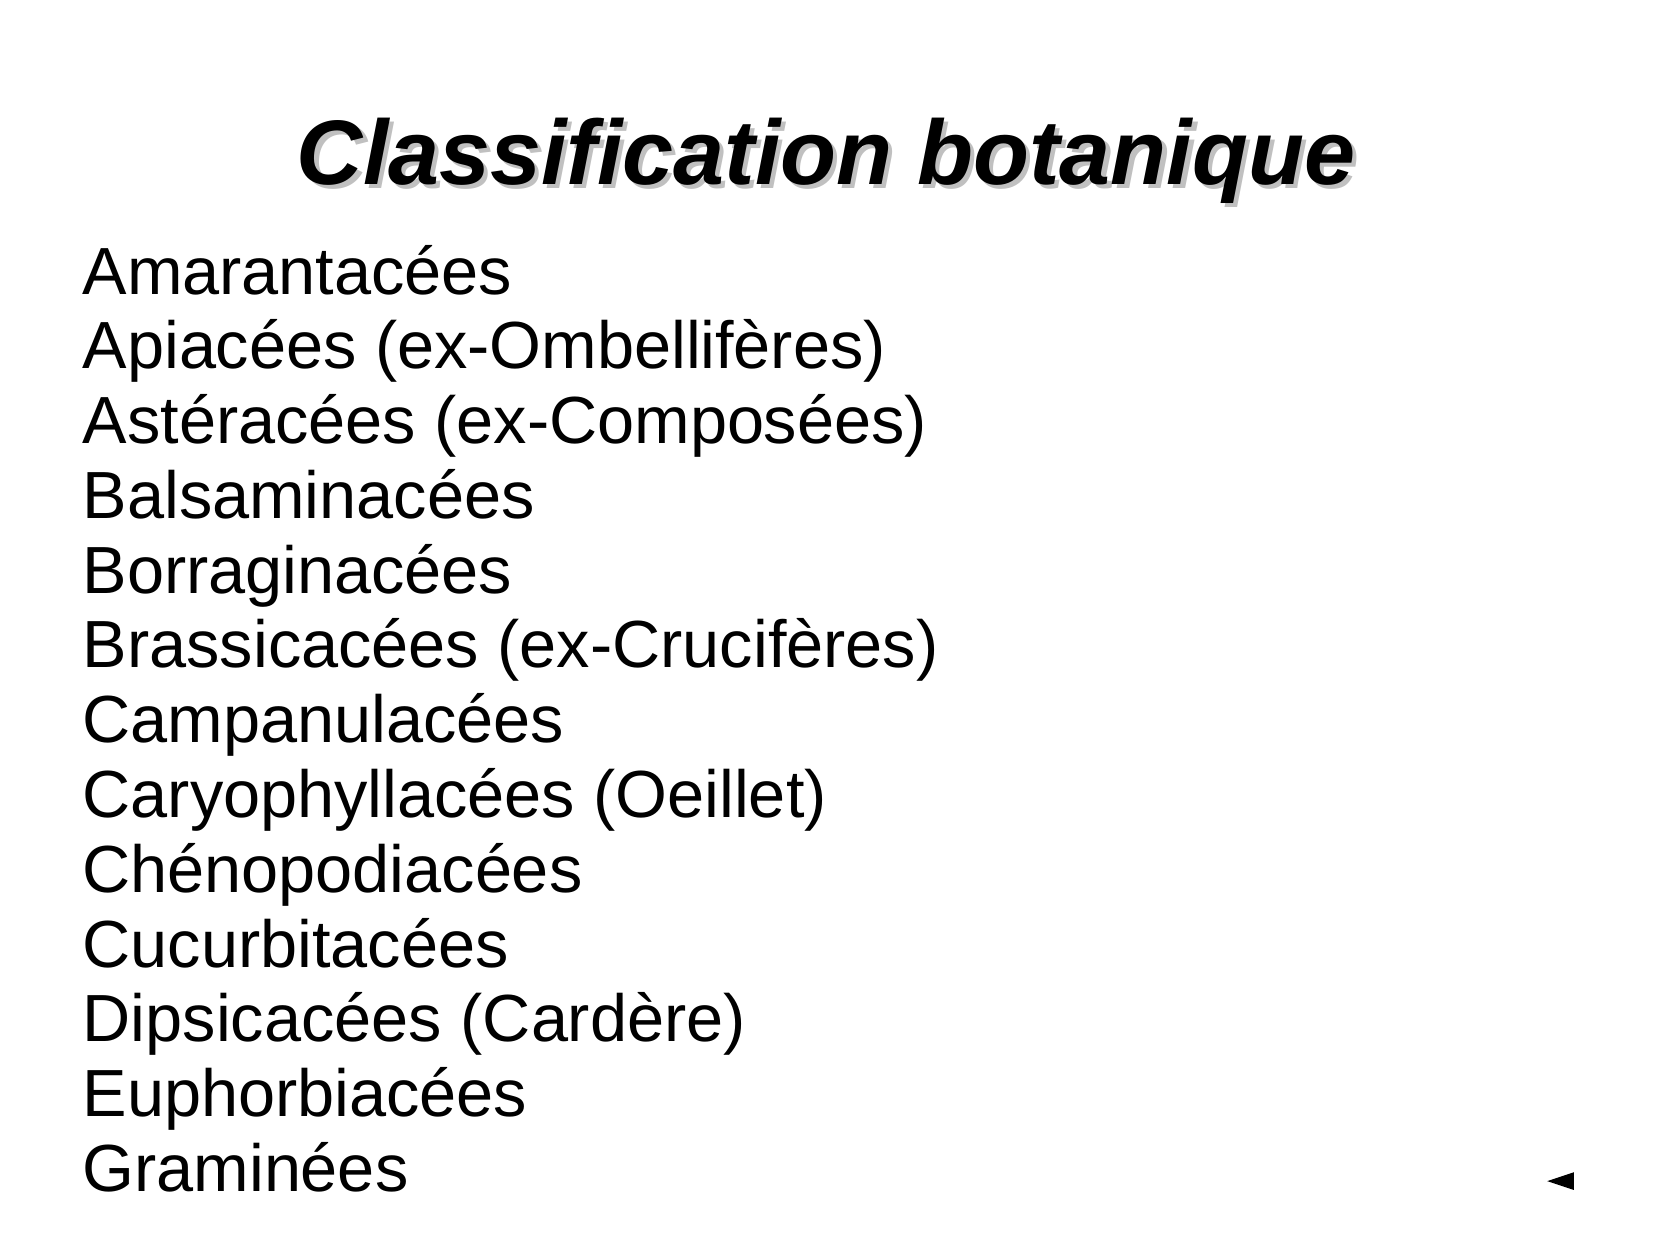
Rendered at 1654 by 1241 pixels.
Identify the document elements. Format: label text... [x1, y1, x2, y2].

title Classification botanique [82, 49, 1571, 179]
subtitle Amarantacées Apiacées (ex-Ombellifères) Astéracées (ex-Composées) Balsaminacées Borraginacées Brassicacées (ex-Crucifères) Campanulacées Caryophyllacées (Oeillet) Chénopodiacées Cucurbitacées Dipsicacées (Cardère) Euphorbiacées Graminées [82, 179, 1571, 1241]
